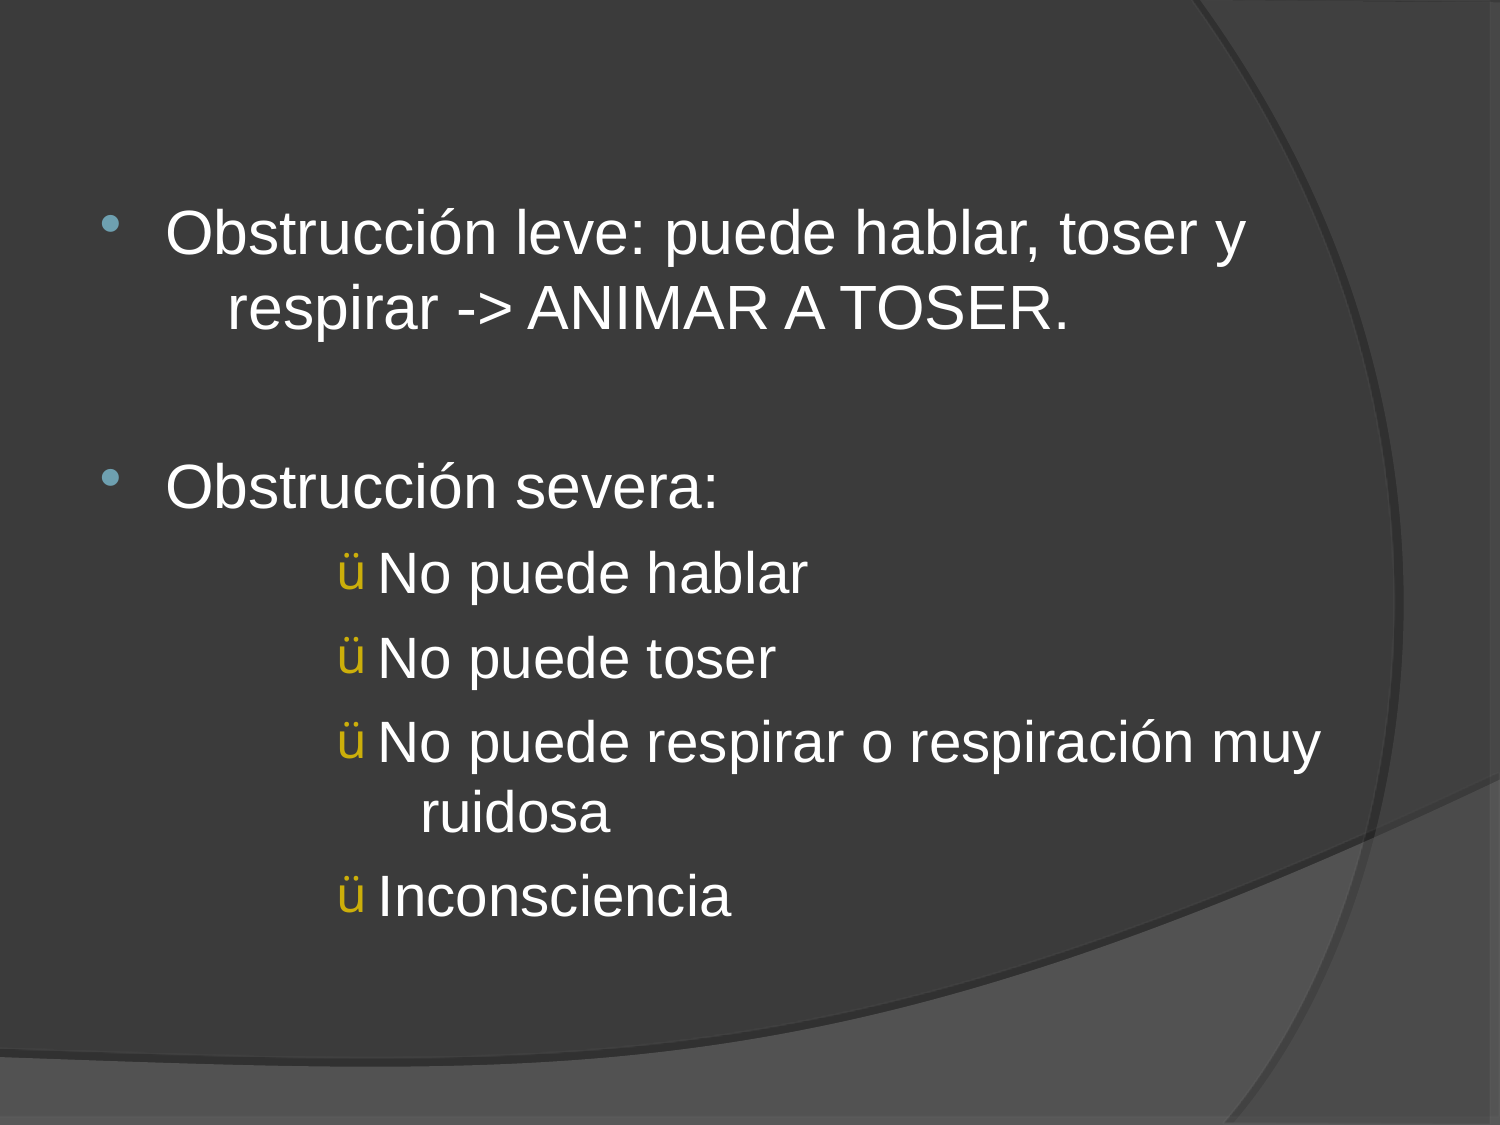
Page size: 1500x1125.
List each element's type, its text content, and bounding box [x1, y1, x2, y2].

list Obstrucción leve: puede hablar, toser y respirar -> ANIMAR A TOSER. Obstrucción severa: No puede hablar No puede toser No puede respirar o respiración muy ruidosa Inconsciencia [75, 184, 1426, 1005]
